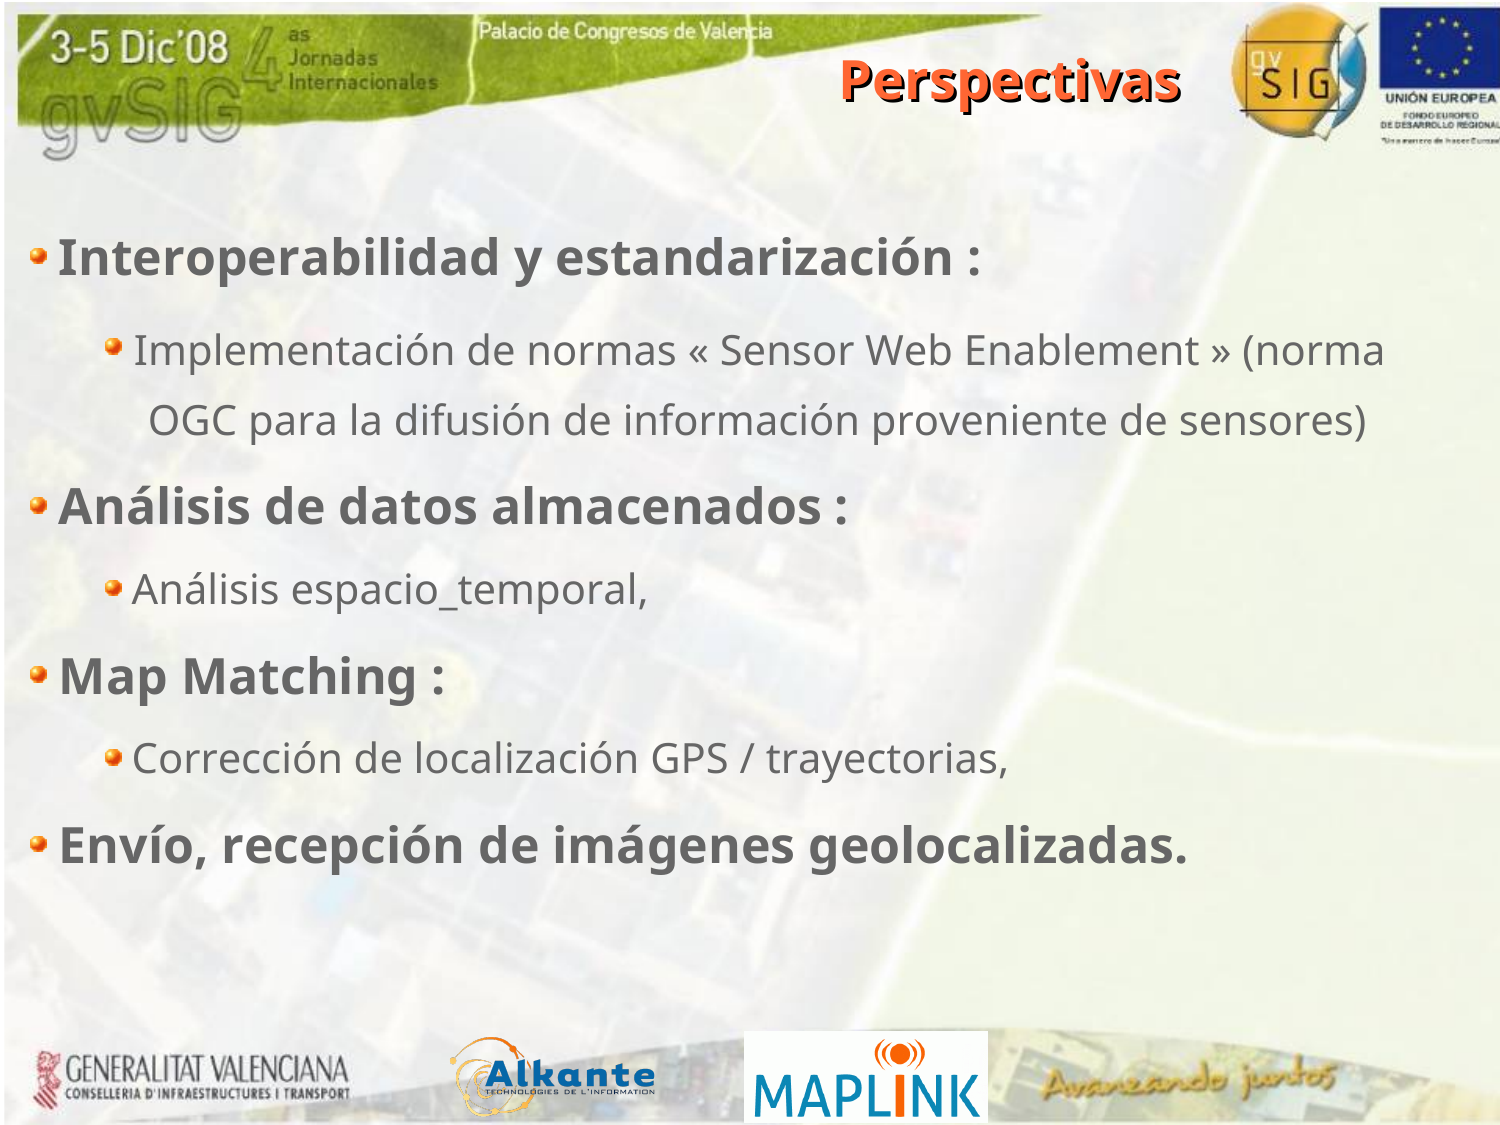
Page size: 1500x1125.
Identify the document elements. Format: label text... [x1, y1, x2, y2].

list Interoperabilidad y estandarización : Implementación de normas « Sensor Web Enablement » (norma OGC para la difusión de información proveniente de sensores)‏ Análisis de datos almacenados : Análisis espacio_temporal, Map Matching : Corrección de localización GPS / trayectorias, Envío, recepción de imágenes geolocalizadas. [30, 221, 1477, 1034]
title Perspectivas [413, 0, 1181, 156]
picture [4, 2, 1500, 1125]
